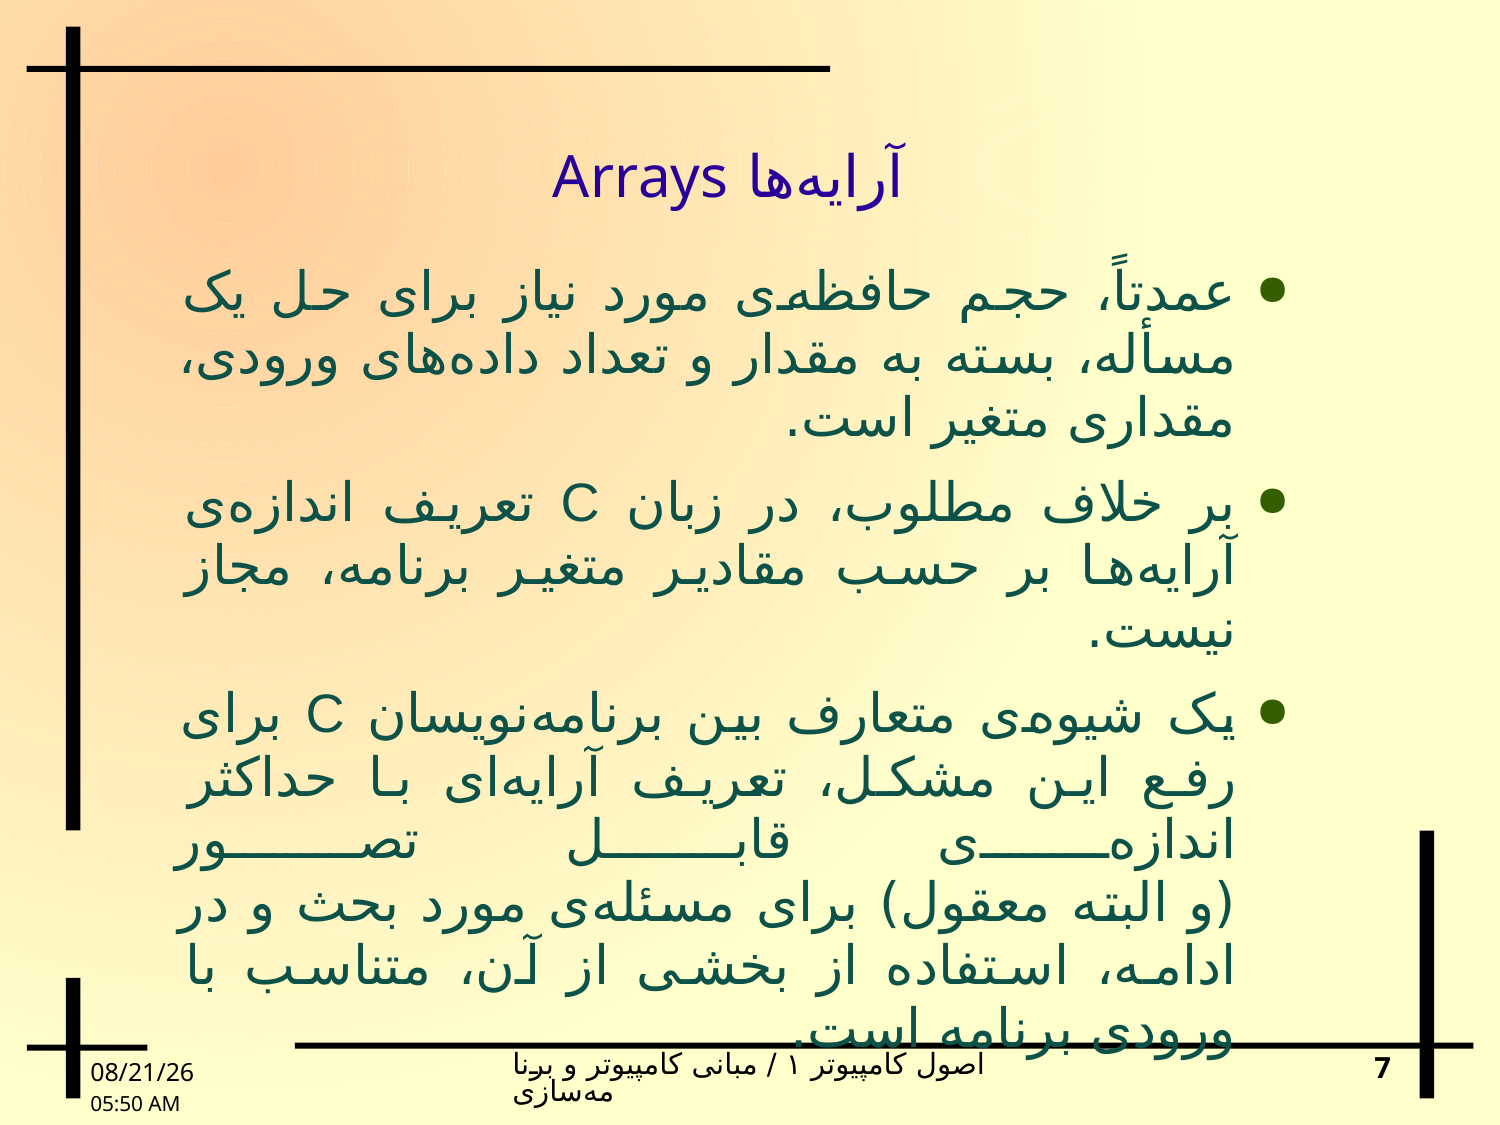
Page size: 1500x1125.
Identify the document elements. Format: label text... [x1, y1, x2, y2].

list عمدتاً، حجم حافظه‌ی مورد نیاز برای حل یک مسأله، بسته به مقدار و تعداد داده‌های ورودی، مقداری متغیر است. بر خلاف مطلوب، در زبان C تعریف اندازه‌ی آرایه‌ها بر حسب مقادیر متغیر برنامه، مجاز نیست. یک شیوه‌ی متعارف بین برنامه‌نویسان C برای رفع این مشکل، تعریف آرایه‌ای با حداکثر اندازه‌ی قابل تصور (و البته معقول) برای مسئله‌ی مورد بحث و در ادامه، استفاده از بخشی از آن، متناسب با ورودی برنامه است. [175, 260, 1360, 983]
title آرایه‌ها Arrays [113, 114, 1344, 235]
